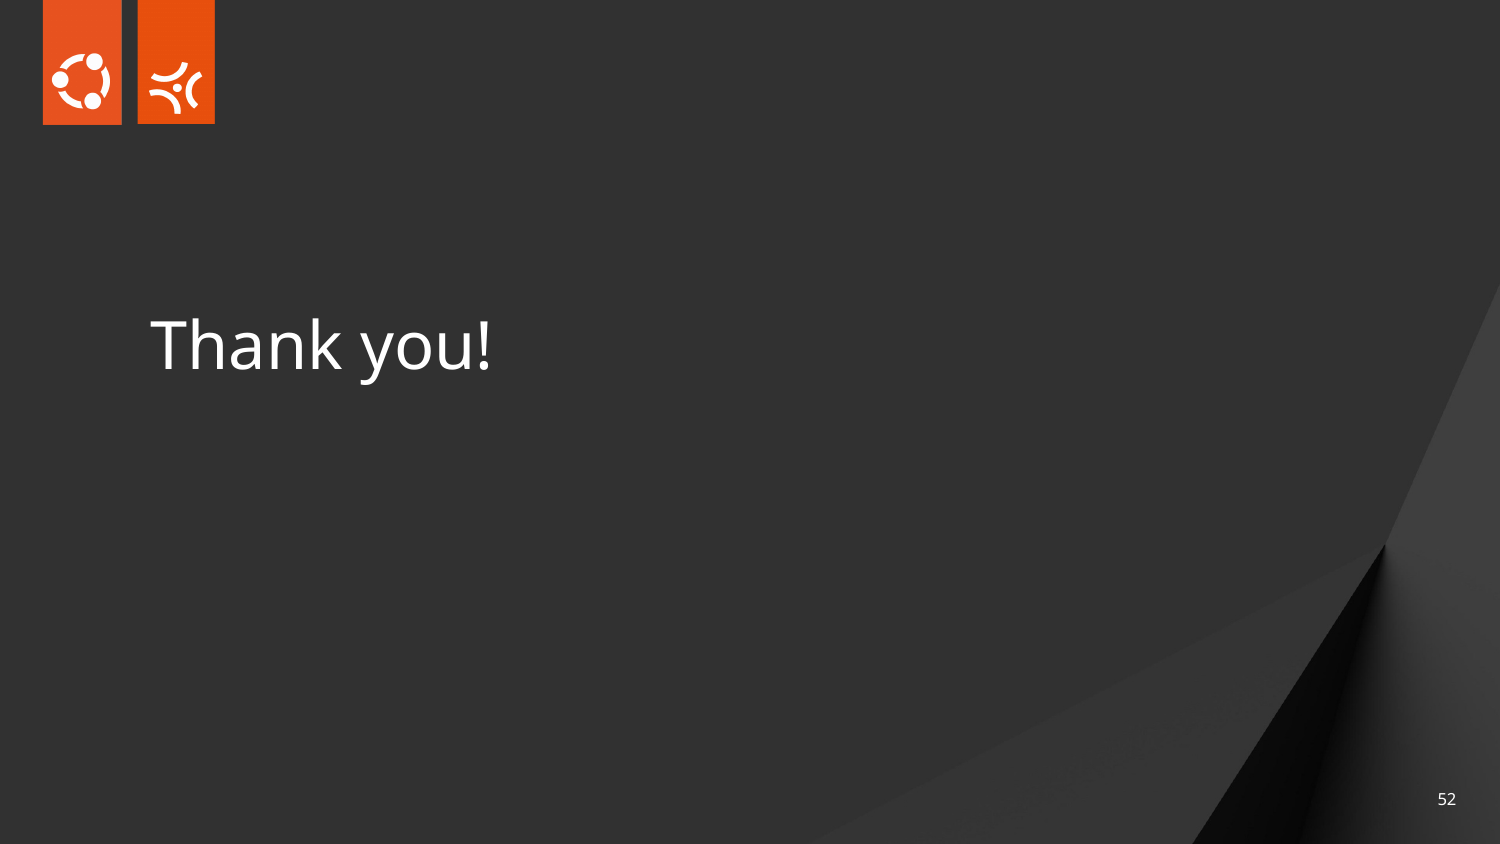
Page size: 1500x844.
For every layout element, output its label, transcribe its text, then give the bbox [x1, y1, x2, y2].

picture [0, 0, 1500, 844]
title Thank you! [150, 300, 1049, 383]
slide_number <number> [1381, 773, 1472, 839]
